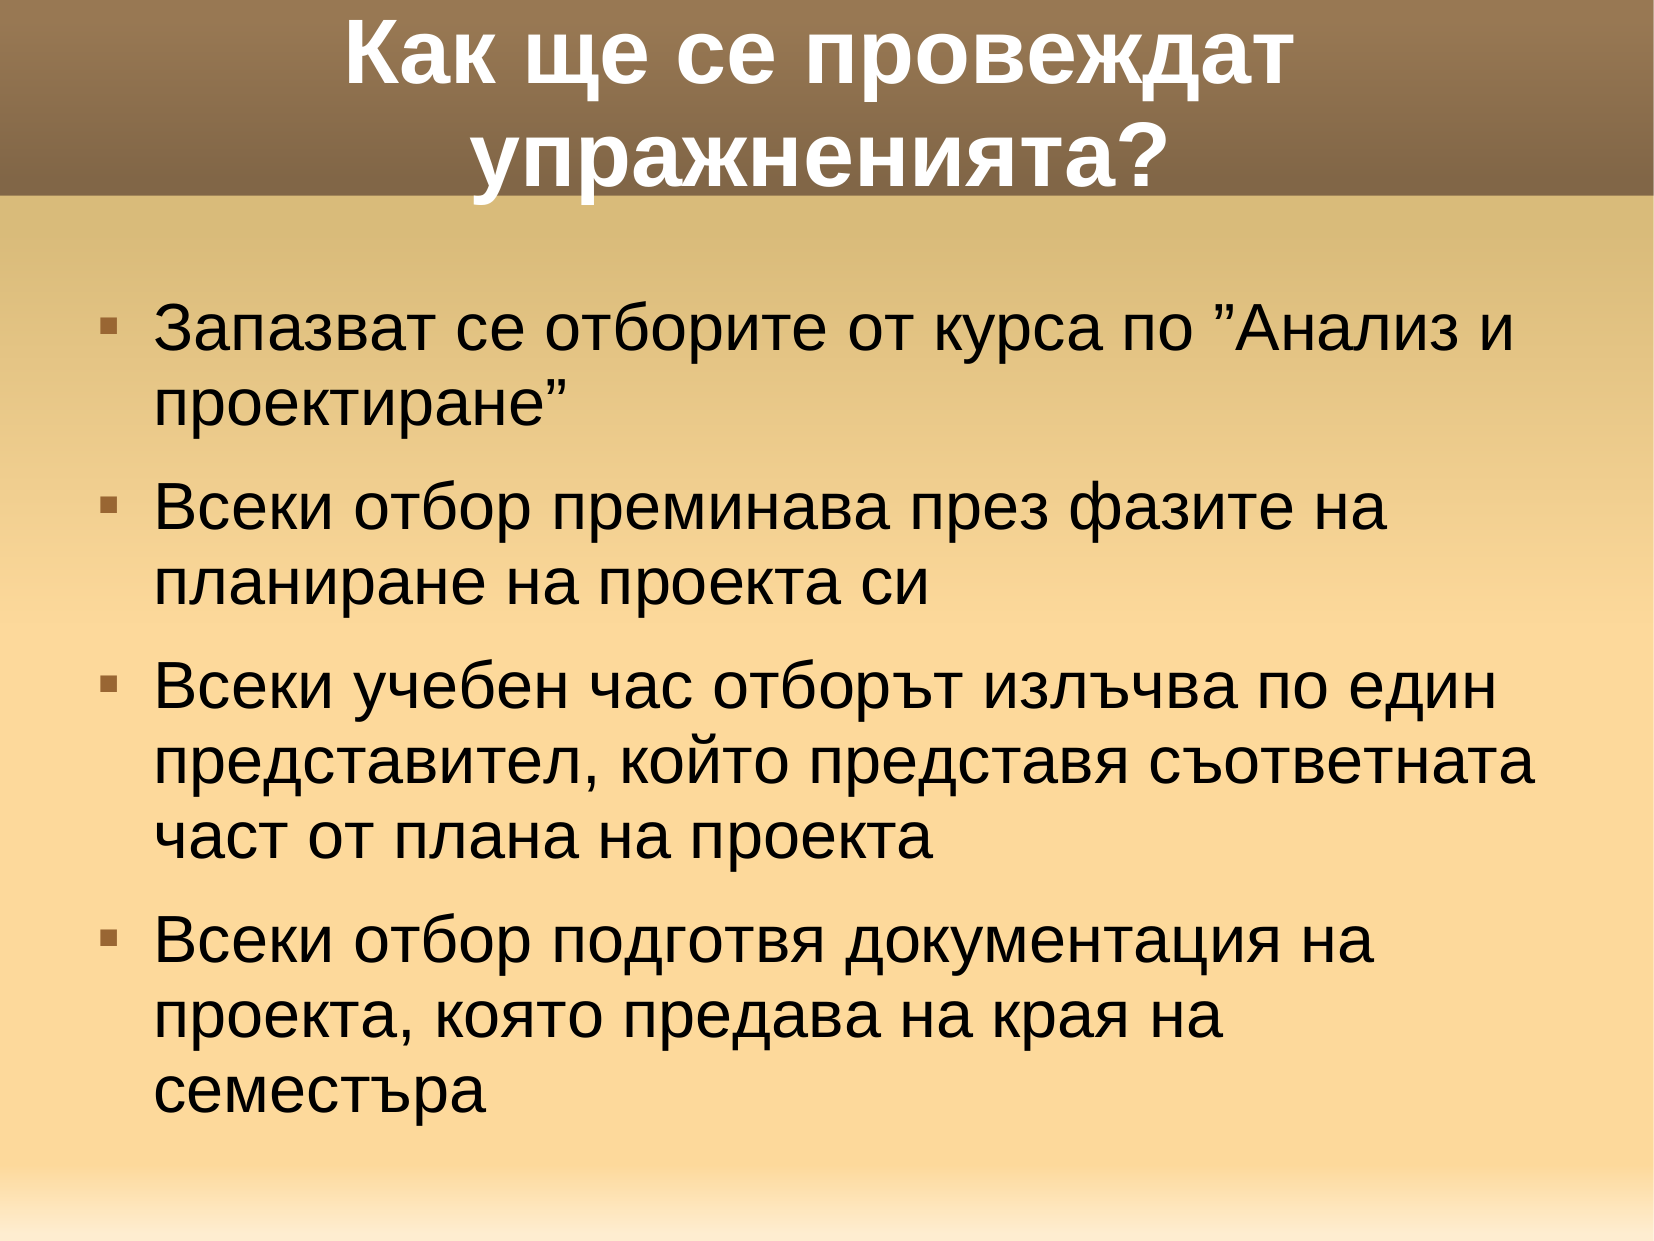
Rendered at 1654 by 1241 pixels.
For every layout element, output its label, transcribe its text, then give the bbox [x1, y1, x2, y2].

picture [0, 0, 1654, 1241]
list Запазват се отборите от курса по ”Анализ и проектиране” Всеки отбор преминава през фазите на планиране на проекта си Всеки учебен час отборът излъчва по един представител, който представя съответната част от плана на проекта Всеки отбор подготвя документация на проекта, която предава на края на семестъра [82, 290, 1571, 1127]
title Как ще се провеждат упражненията? [76, 0, 1565, 208]
